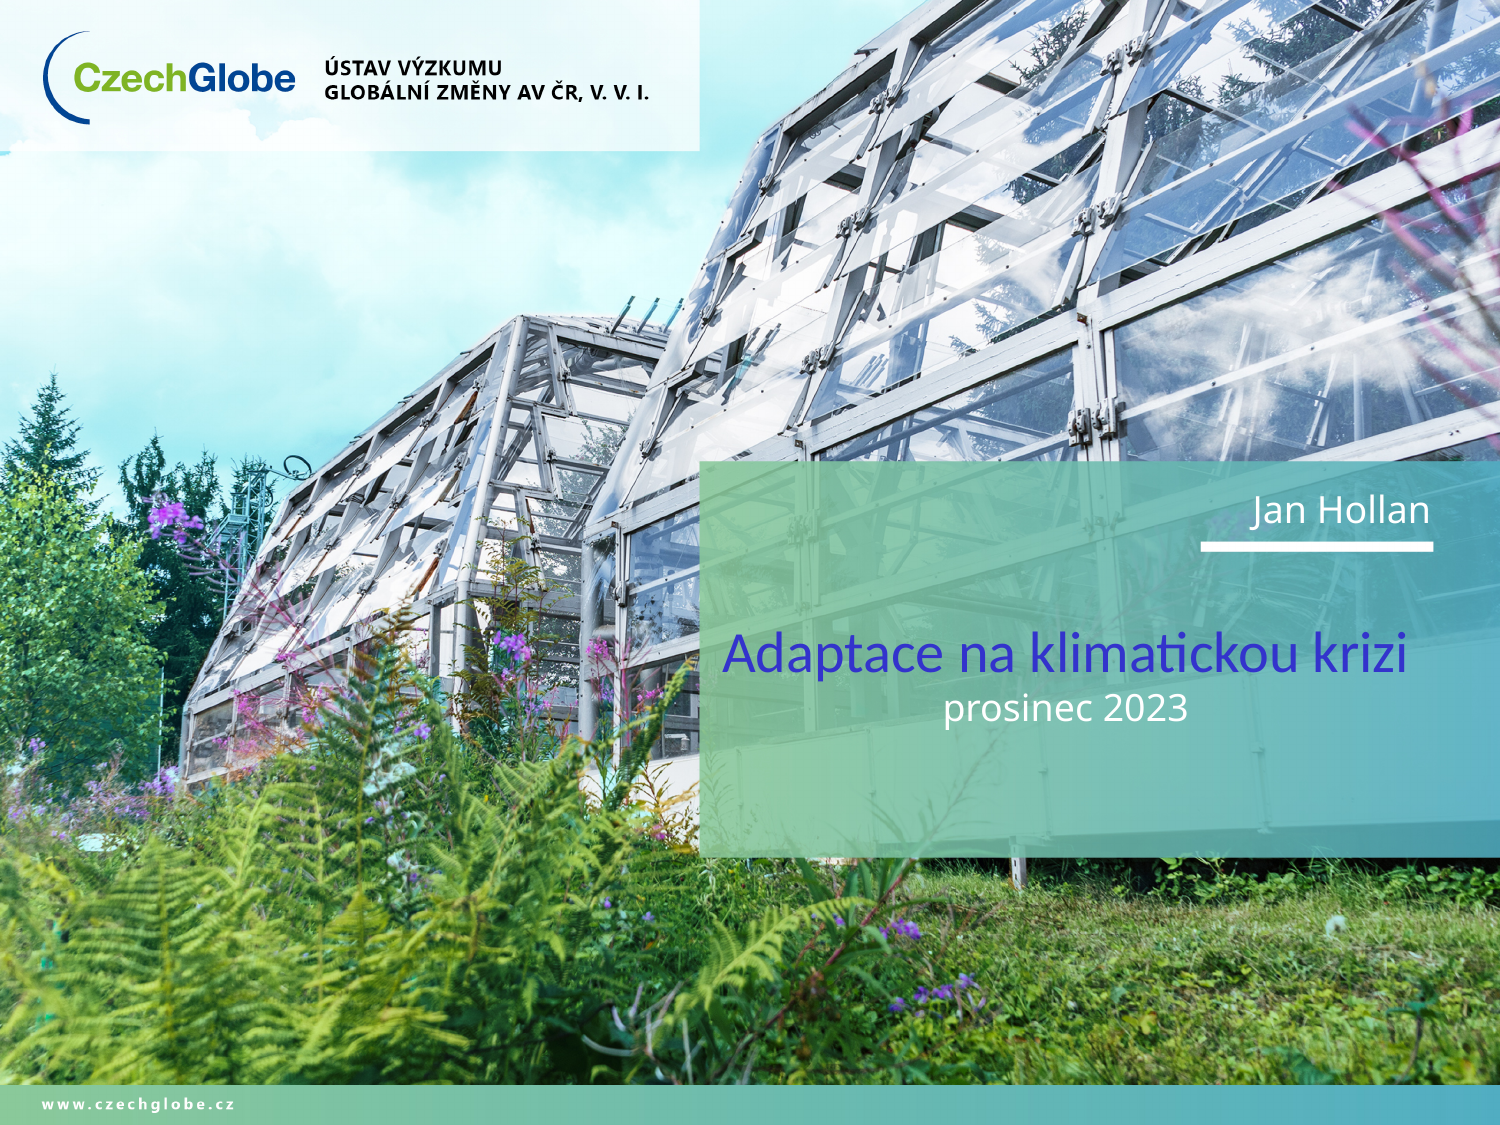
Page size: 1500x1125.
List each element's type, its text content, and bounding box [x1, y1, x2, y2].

text_box Adaptace na klimatickou krizi prosinec 2023 [701, 614, 1430, 924]
text_box Jan Hollan [723, 478, 1447, 557]
picture [0, 0, 1500, 1125]
